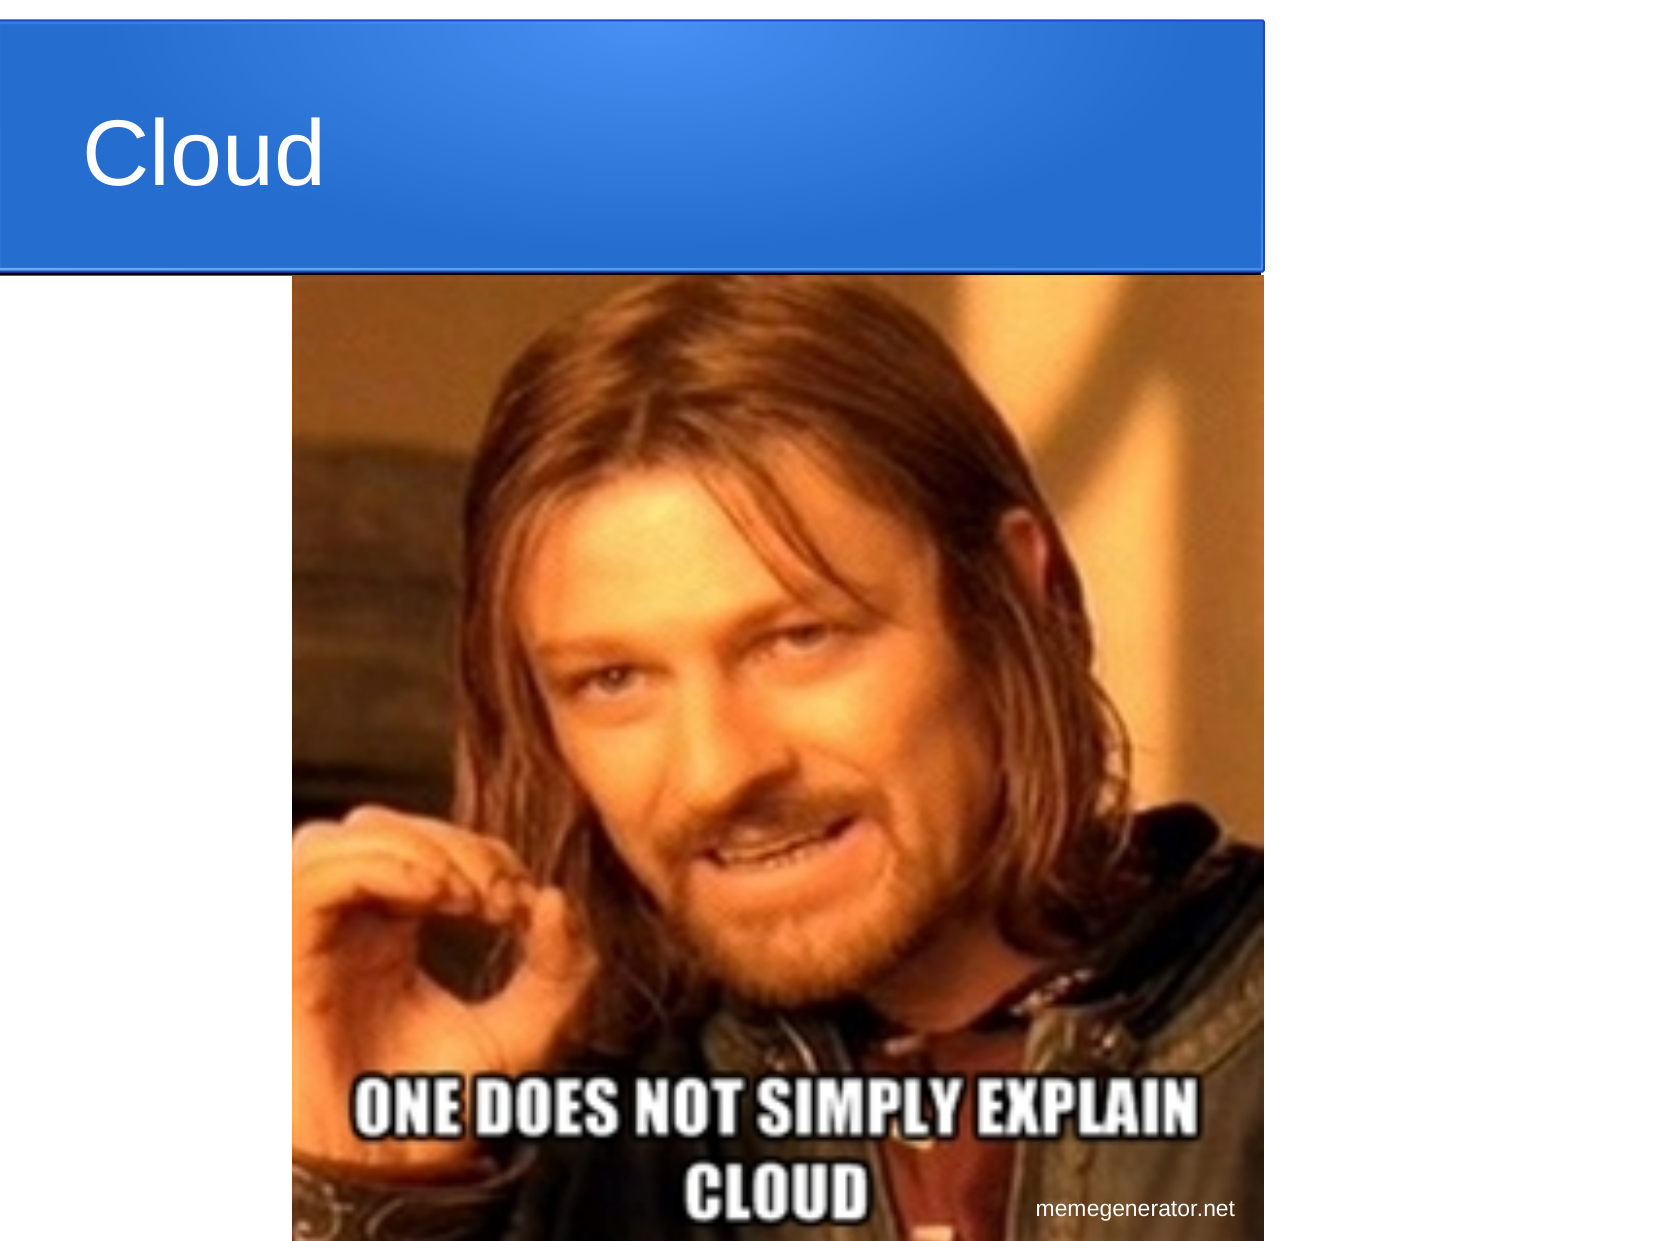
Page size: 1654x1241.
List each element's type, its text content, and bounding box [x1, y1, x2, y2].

picture [292, 275, 1264, 1241]
text_box memegenerator.net [1020, 1188, 1257, 1229]
title Cloud [82, 49, 1250, 257]
